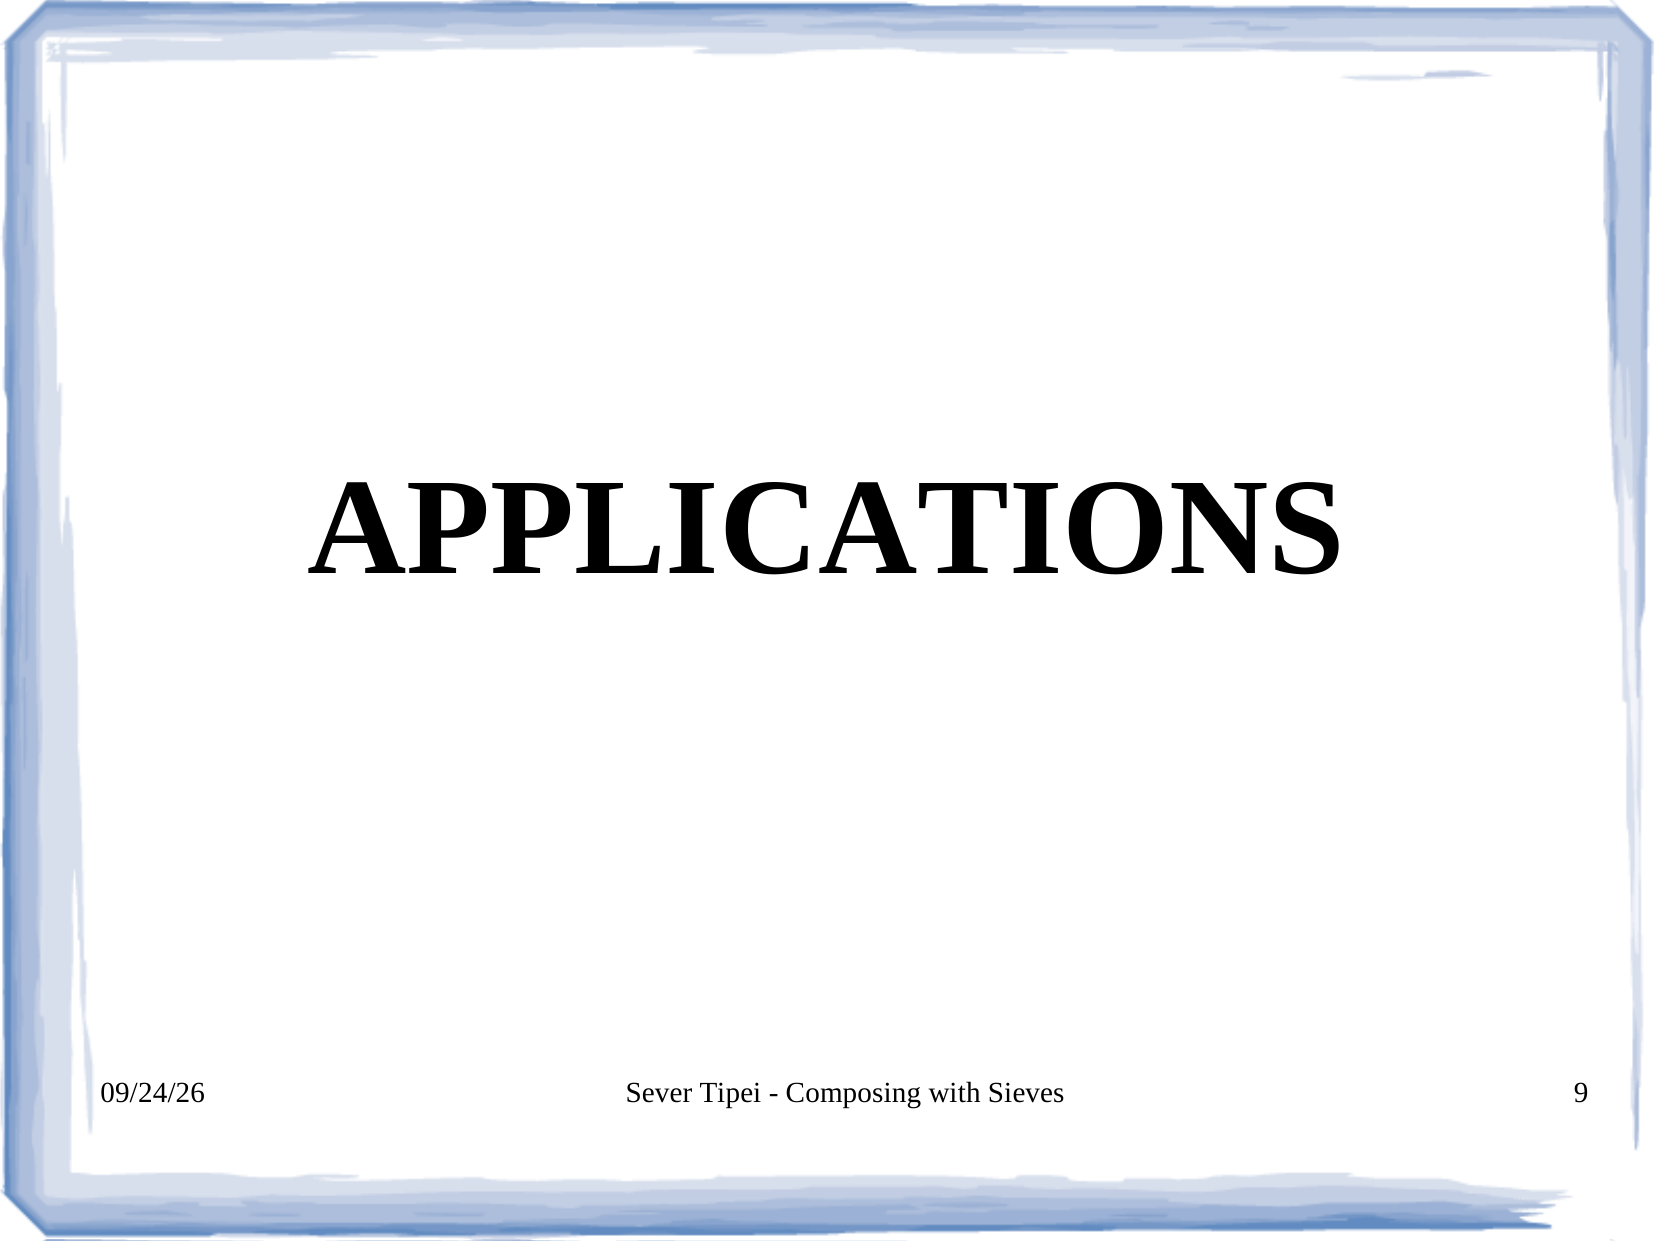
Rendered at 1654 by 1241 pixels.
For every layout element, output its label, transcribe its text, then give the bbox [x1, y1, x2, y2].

subtitle APPLICATIONS [82, 93, 1571, 960]
picture [0, 0, 1654, 1241]
